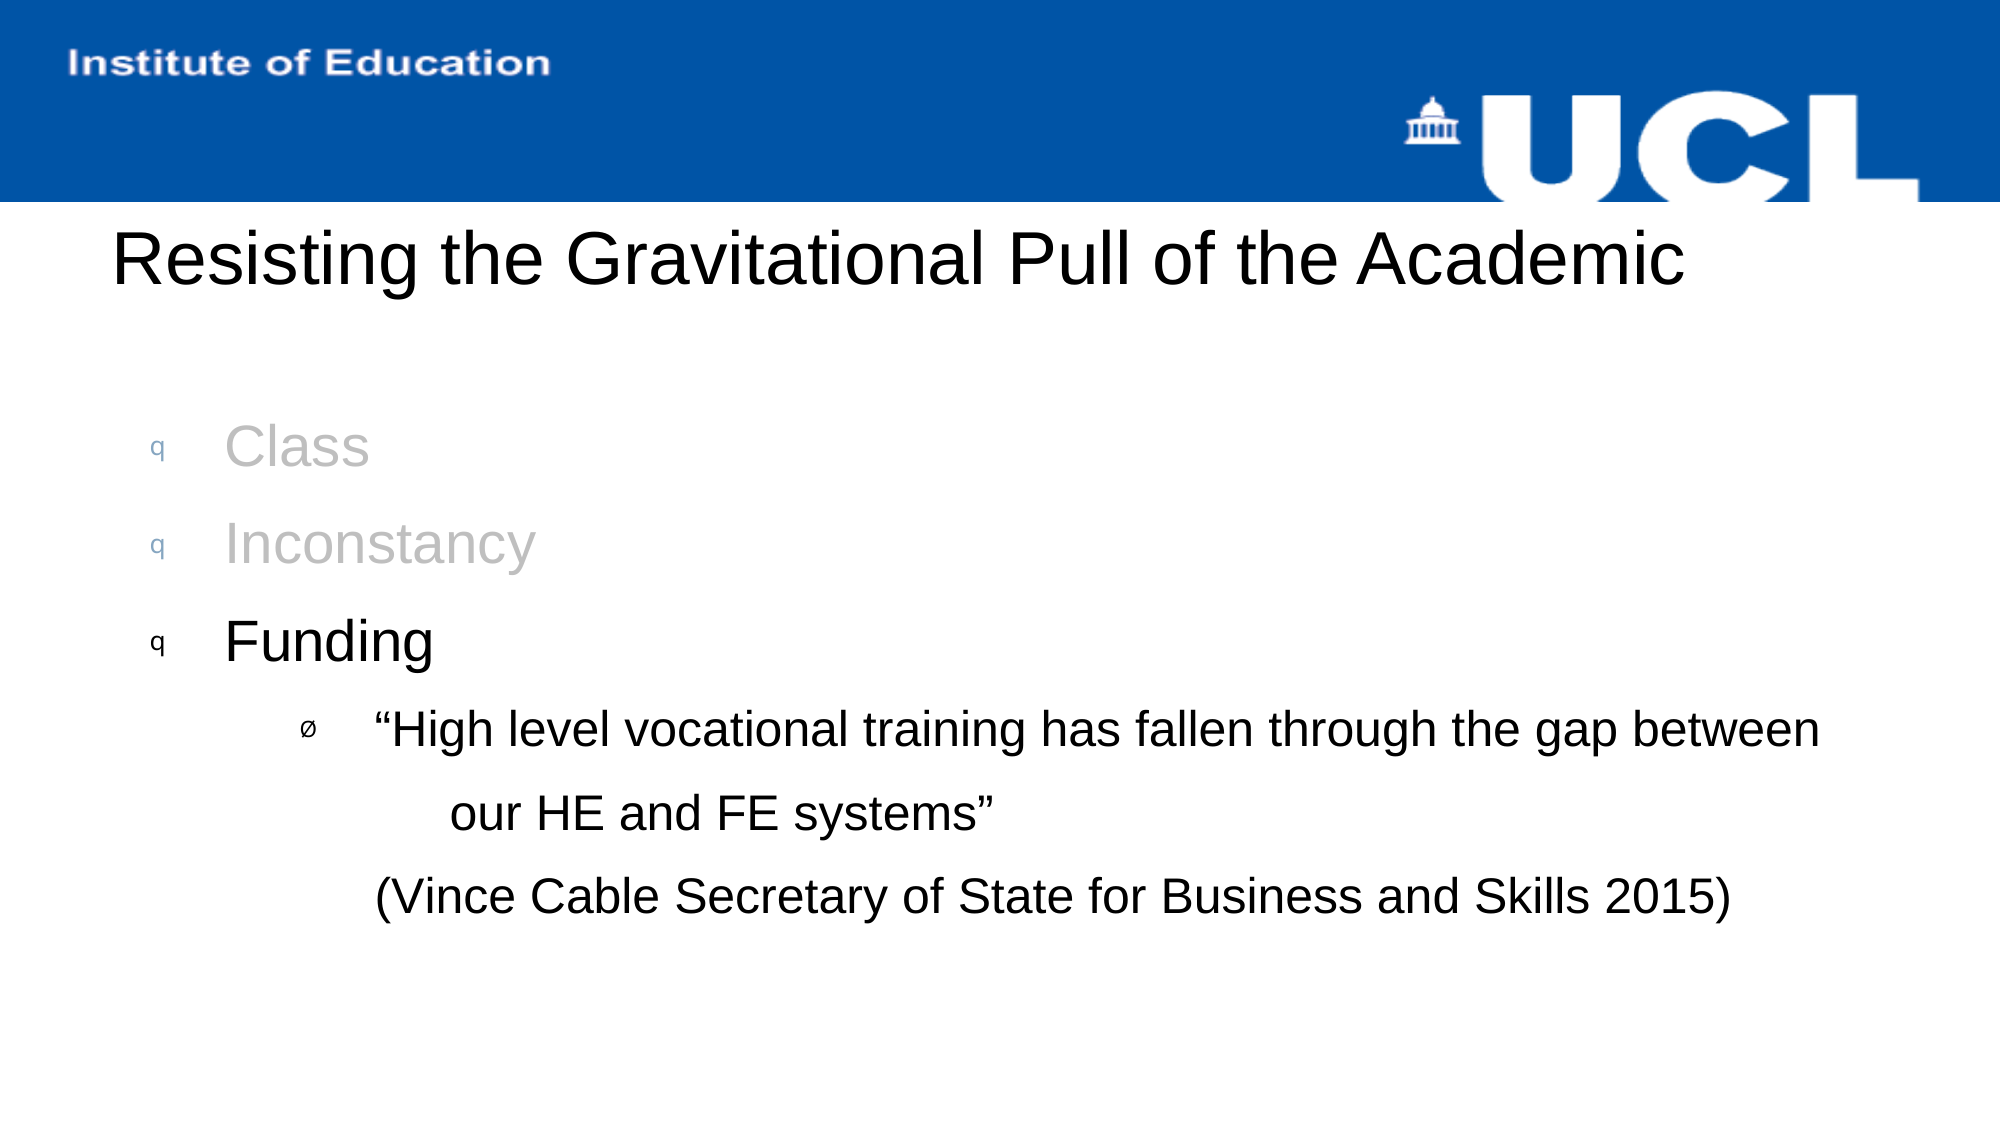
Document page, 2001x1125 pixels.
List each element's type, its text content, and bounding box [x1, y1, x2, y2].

text_box Class Inconstancy Funding “High level vocational training has fallen through the gap between our HE and FE systems” (Vince Cable Secretary of State for Business and Skills 2015) [134, 373, 1864, 932]
text_box Resisting the Gravitational Pull of the Academic [96, 208, 1808, 308]
